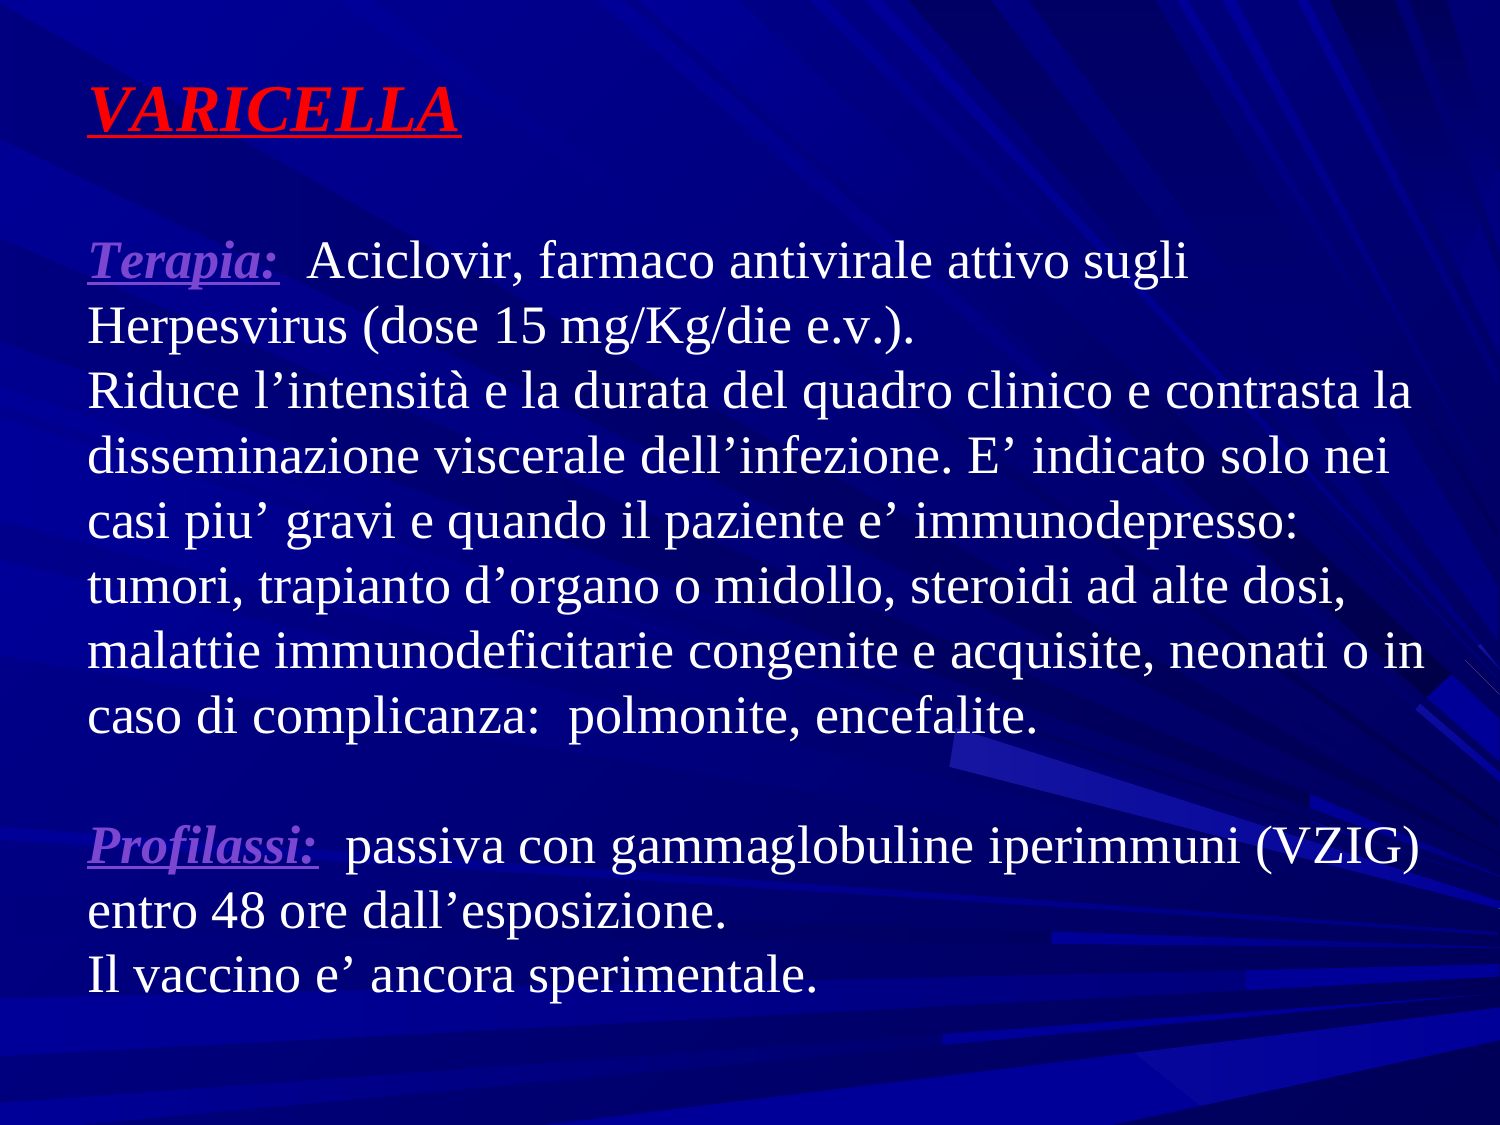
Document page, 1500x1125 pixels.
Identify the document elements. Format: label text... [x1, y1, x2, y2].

text_box VARICELLA Terapia: Aciclovir, farmaco antivirale attivo sugli Herpesvirus (dose 15 mg/Kg/die e.v.). Riduce l’intensità e la durata del quadro clinico e contrasta la disseminazione viscerale dell’infezione. E’ indicato solo nei casi piu’ gravi e quando il paziente e’ immunodepresso: tumori, trapianto d’organo o midollo, steroidi ad alte dosi, malattie immunodeficitarie congenite e acquisite, neonati o in caso di complicanza: polmonite, encefalite. Profilassi: passiva con gammaglobuline iperimmuni (VZIG) entro 48 ore dall’esposizione. Il vaccino e’ ancora sperimentale. [72, 56, 1450, 1077]
